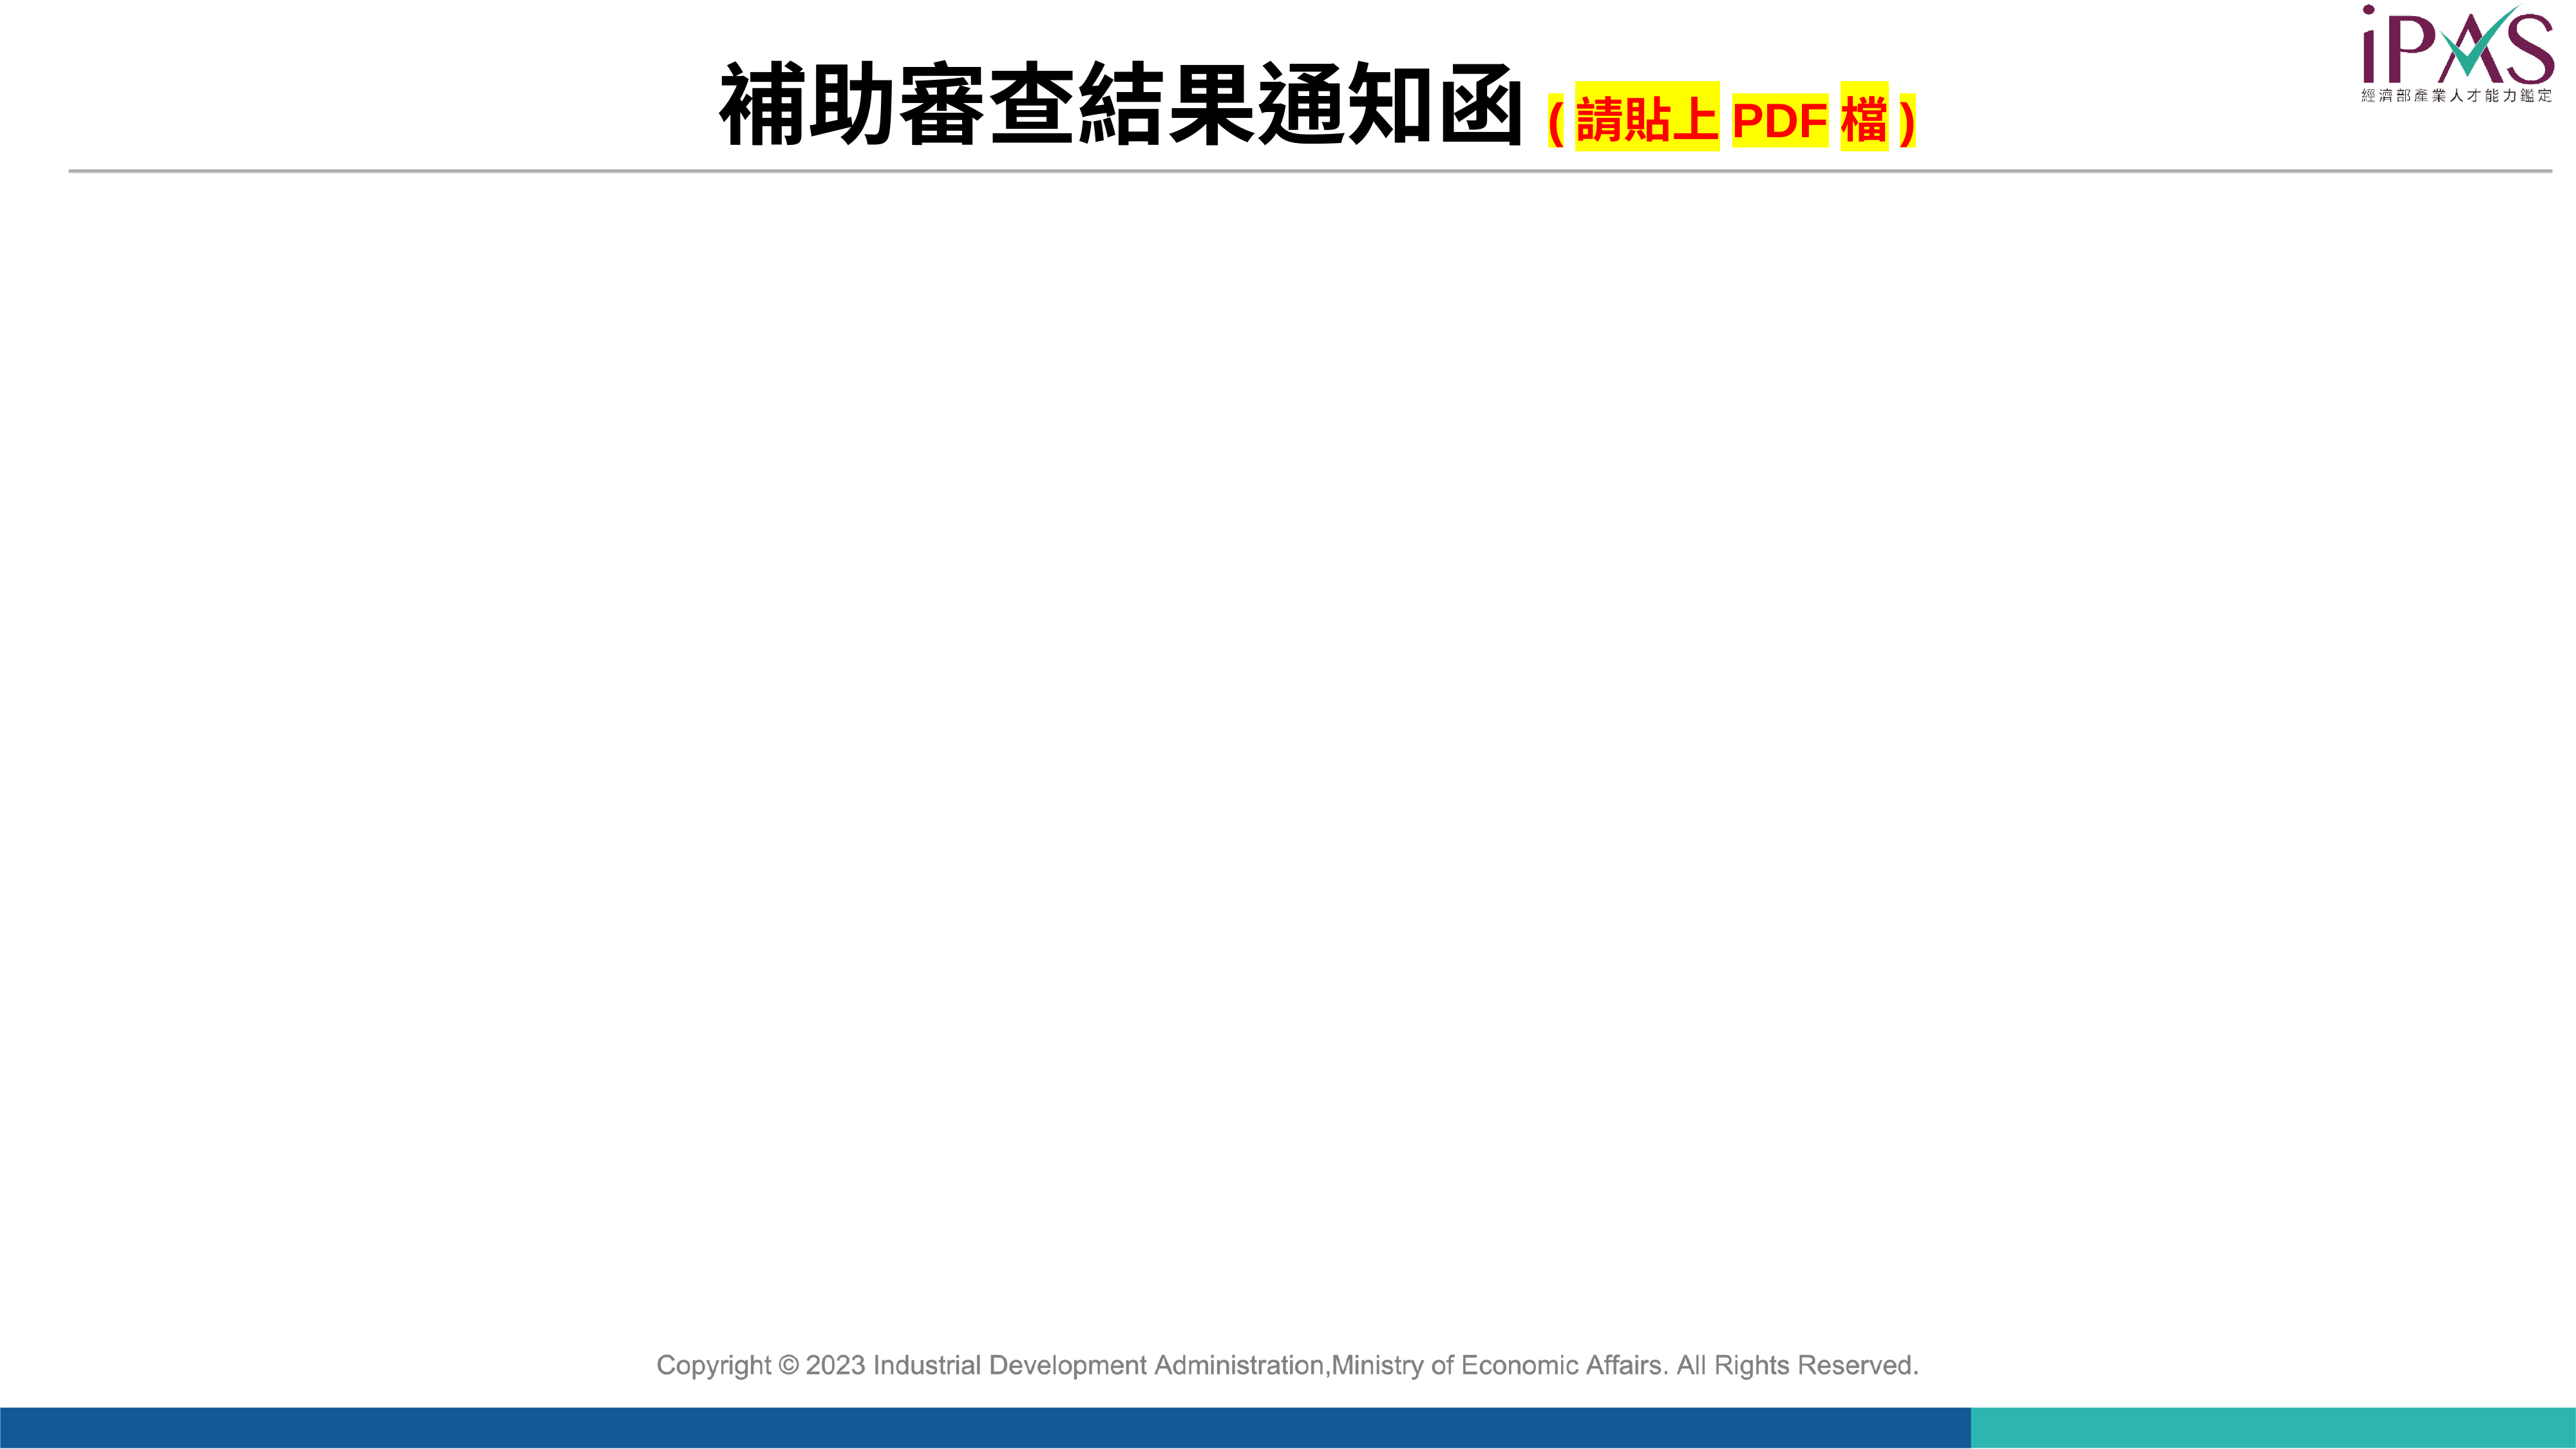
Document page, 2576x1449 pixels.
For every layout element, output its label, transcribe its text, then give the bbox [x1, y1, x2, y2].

text_box 補助審查結果通知函(請貼上PDF檔) [270, 60, 2364, 164]
